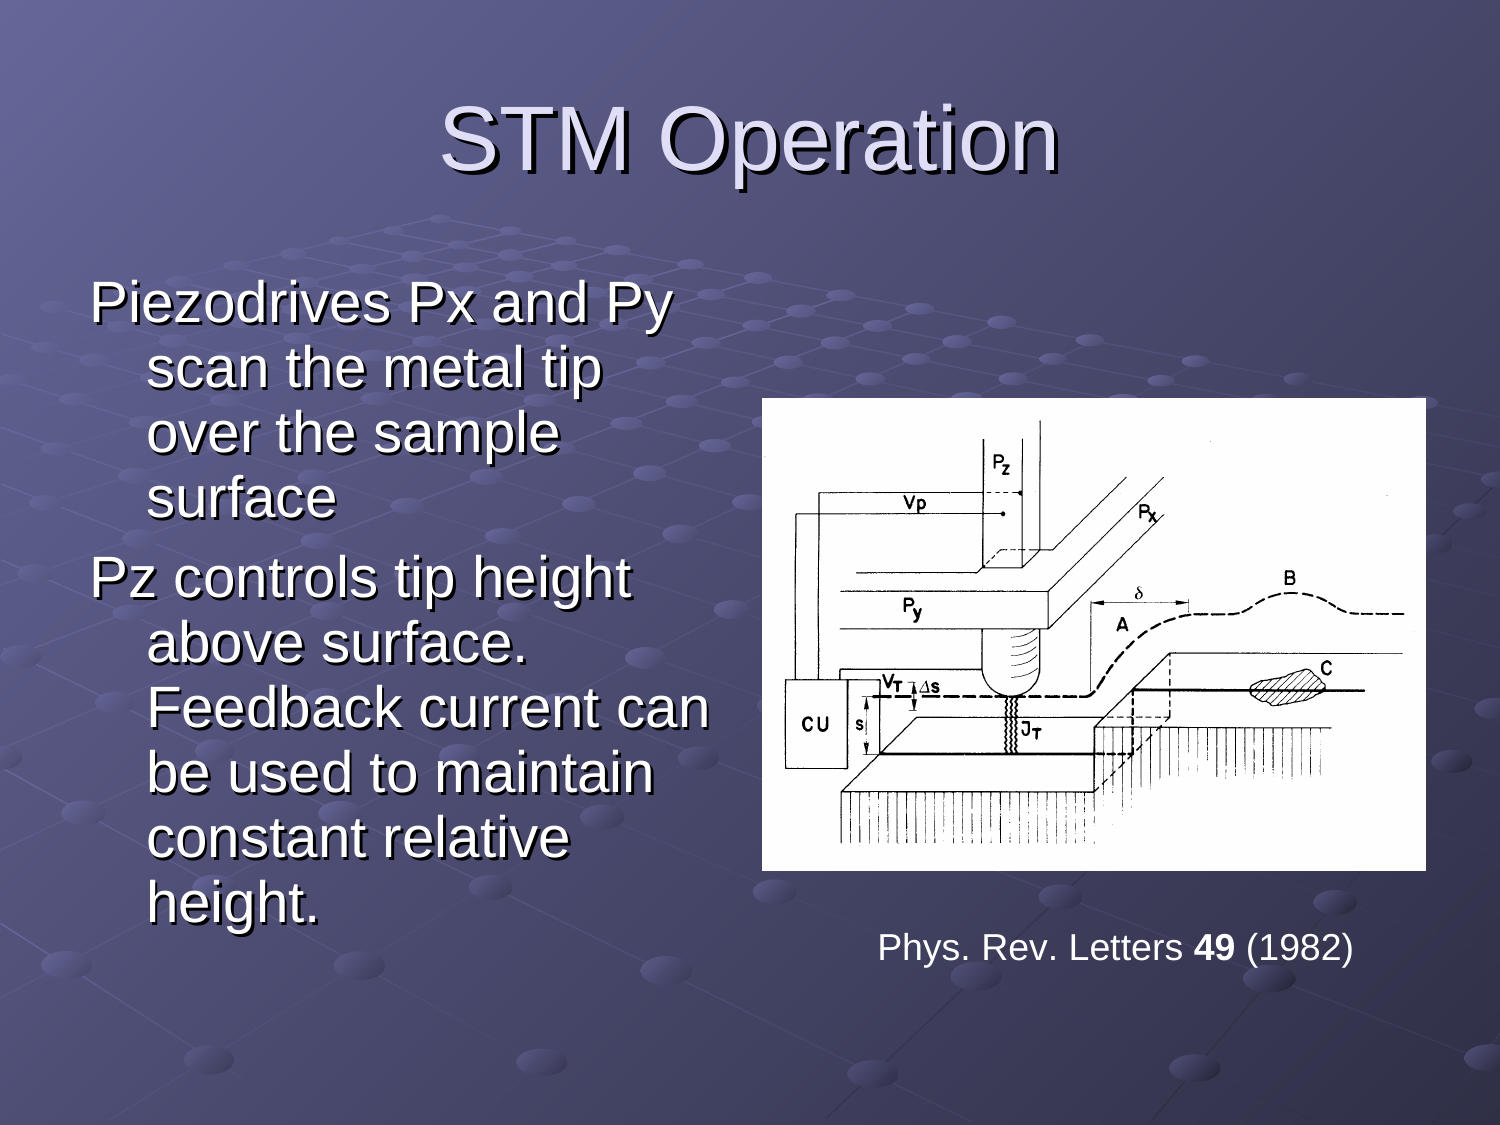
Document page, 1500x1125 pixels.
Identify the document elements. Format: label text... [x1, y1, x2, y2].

text_box Phys. Rev. Letters 49 (1982) [862, 915, 1369, 976]
list Piezodrives Px and Py scan the metal tip over the sample surface Pz controls tip height above surface. Feedback current can be used to maintain constant relative height. [75, 262, 738, 1007]
title STM Operation [75, 45, 1426, 233]
picture [762, 398, 1426, 871]
